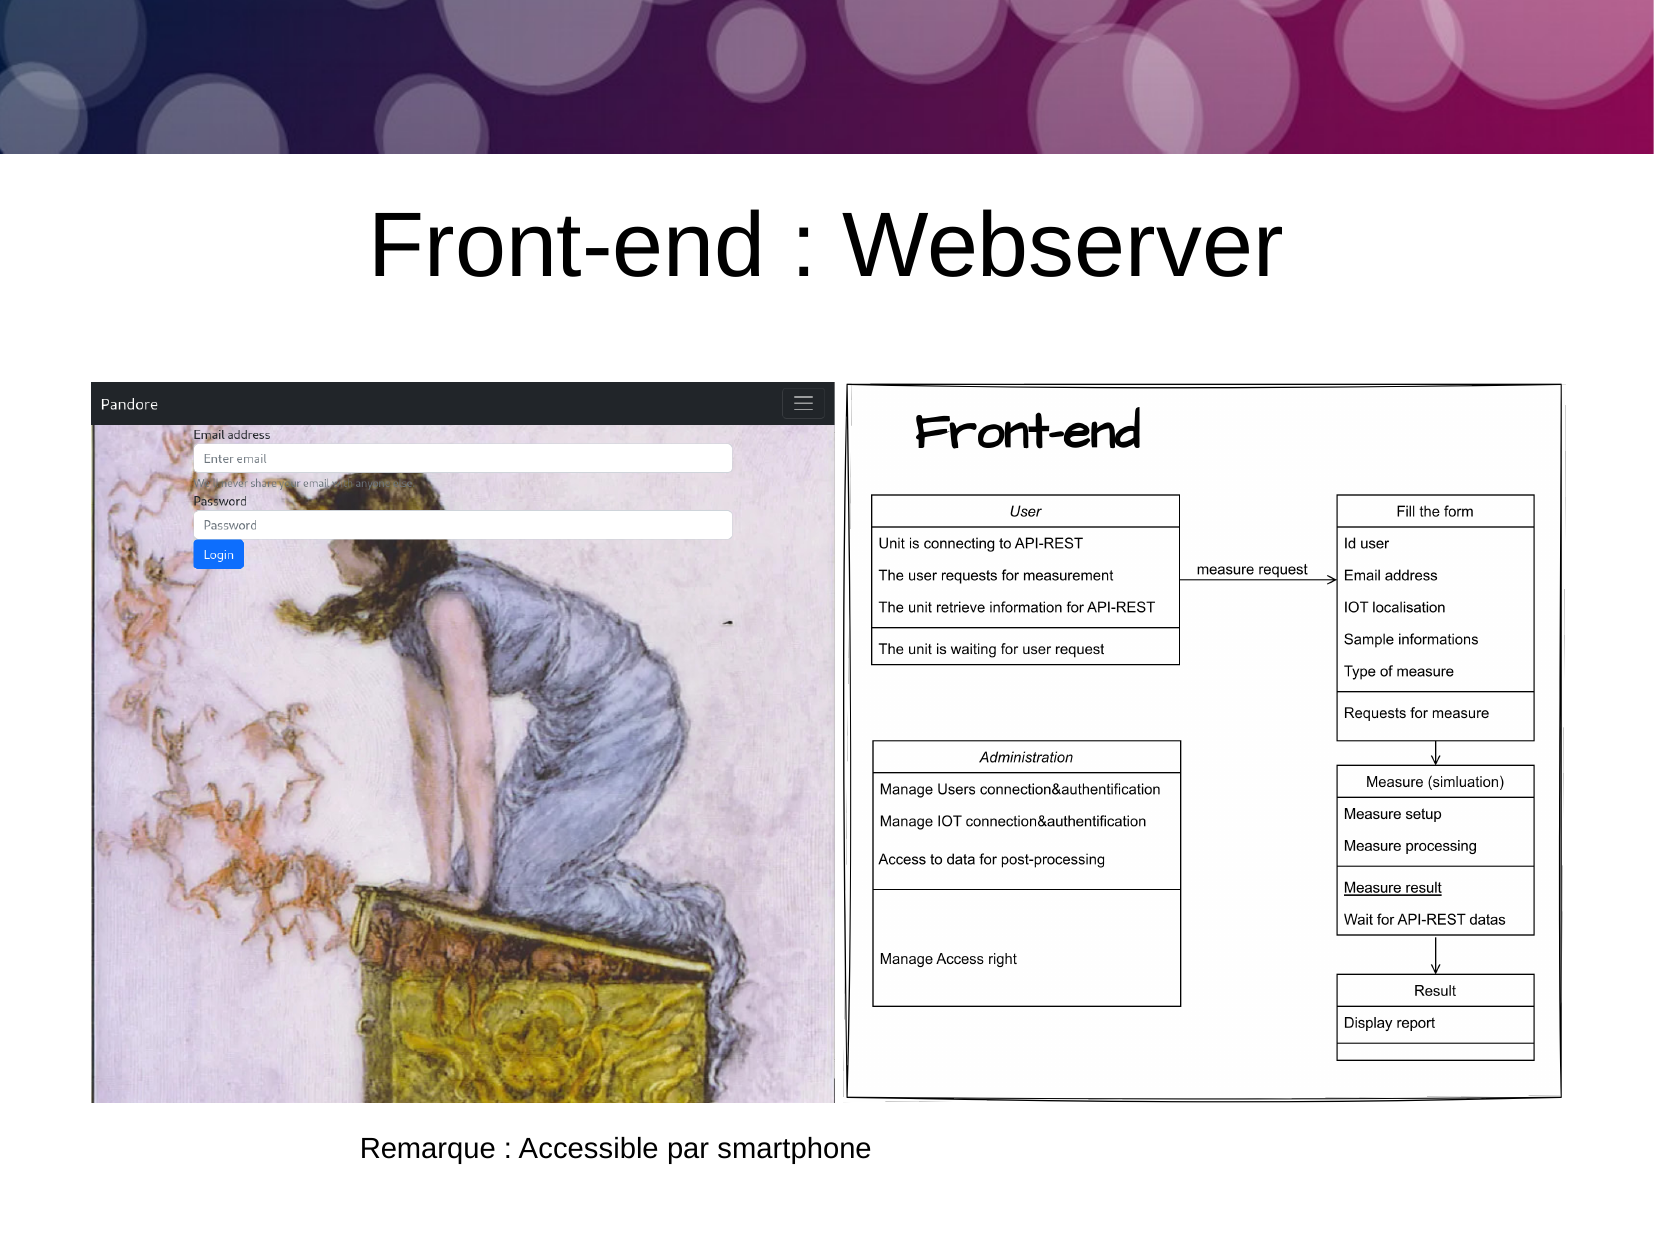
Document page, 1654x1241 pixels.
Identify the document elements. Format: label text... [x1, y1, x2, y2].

title Front-end : Webserver [82, 159, 1571, 331]
picture [0, 0, 1654, 154]
text_box Remarque : Accessible par smartphone [345, 1125, 1306, 1173]
picture [91, 359, 1574, 1111]
